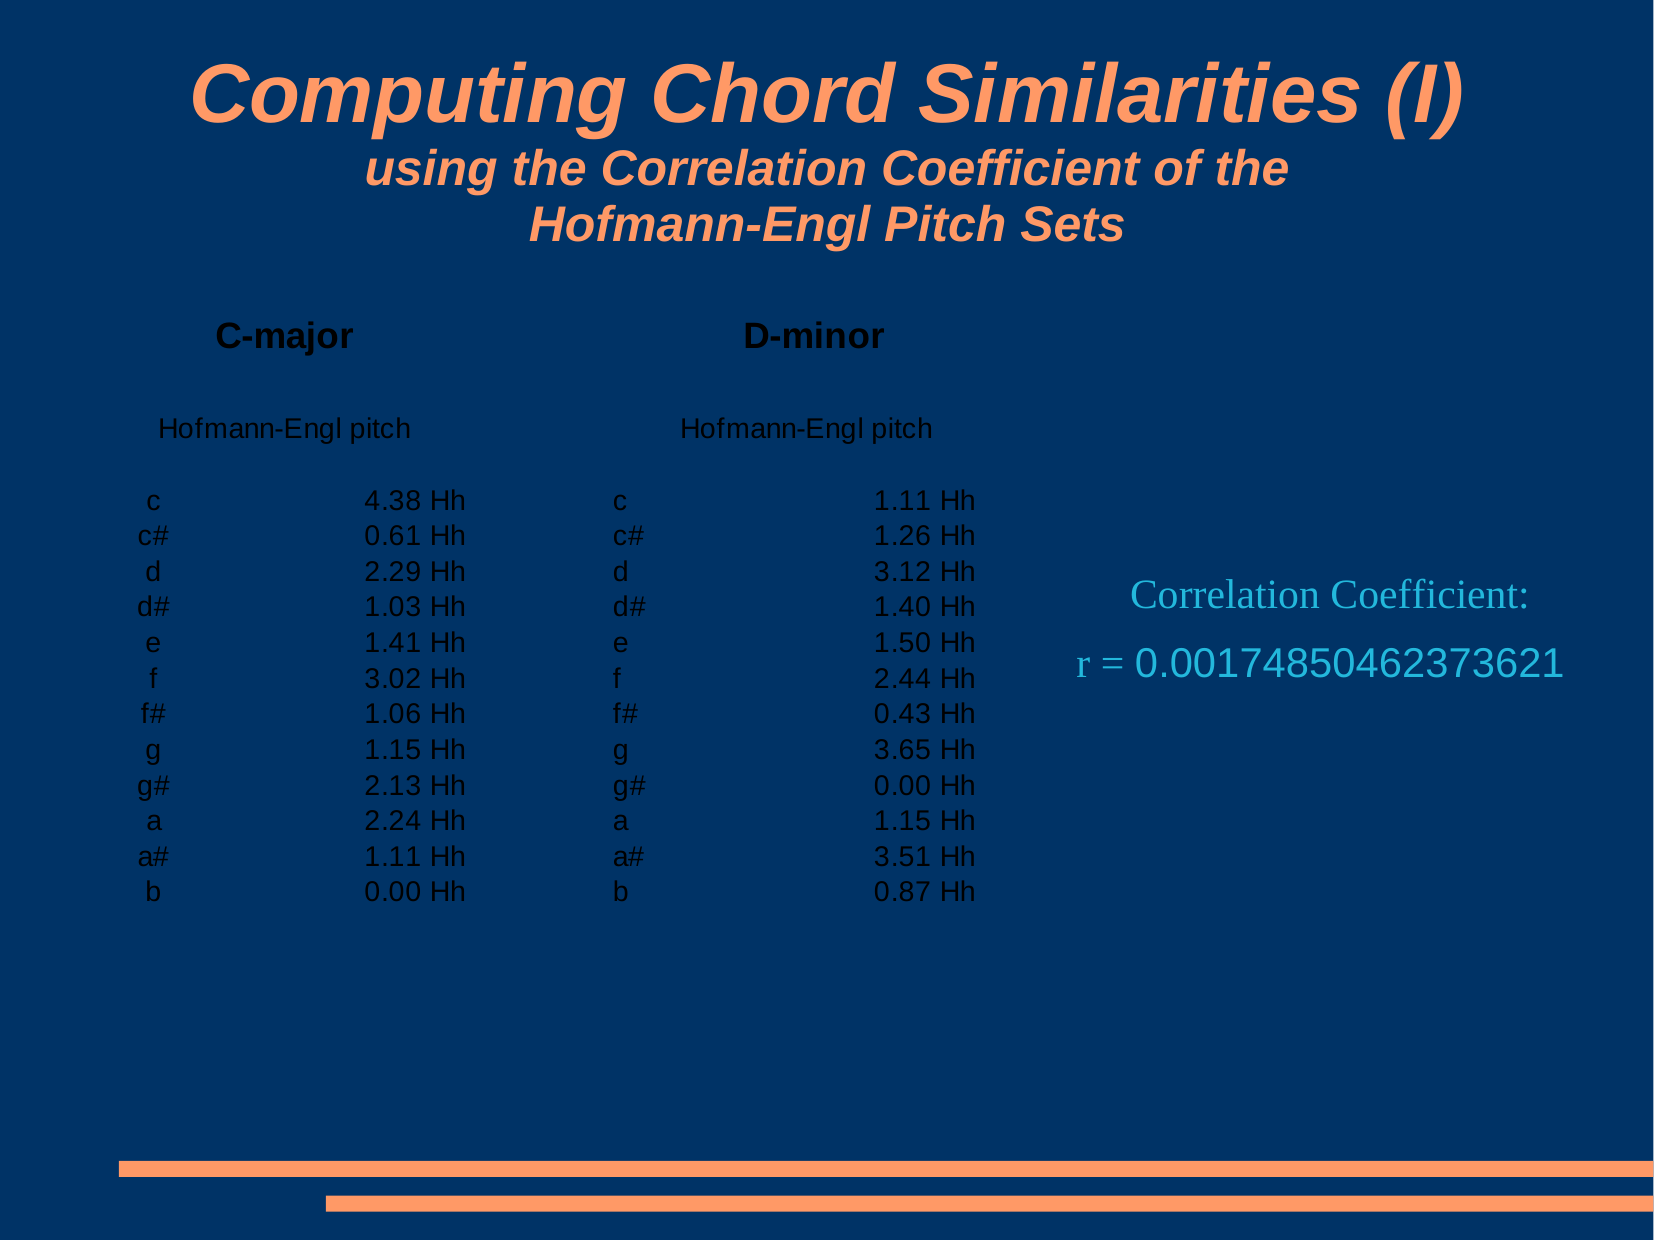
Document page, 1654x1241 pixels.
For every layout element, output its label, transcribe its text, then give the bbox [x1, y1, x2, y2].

title Computing Chord Similarities (I) using the Correlation Coefficient of the Hofmann-Engl Pitch Sets [121, 43, 1534, 257]
subtitle Correlation Coefficient: r = 0.00174850462373621 [974, 565, 1651, 846]
chart [88, 315, 1528, 1096]
